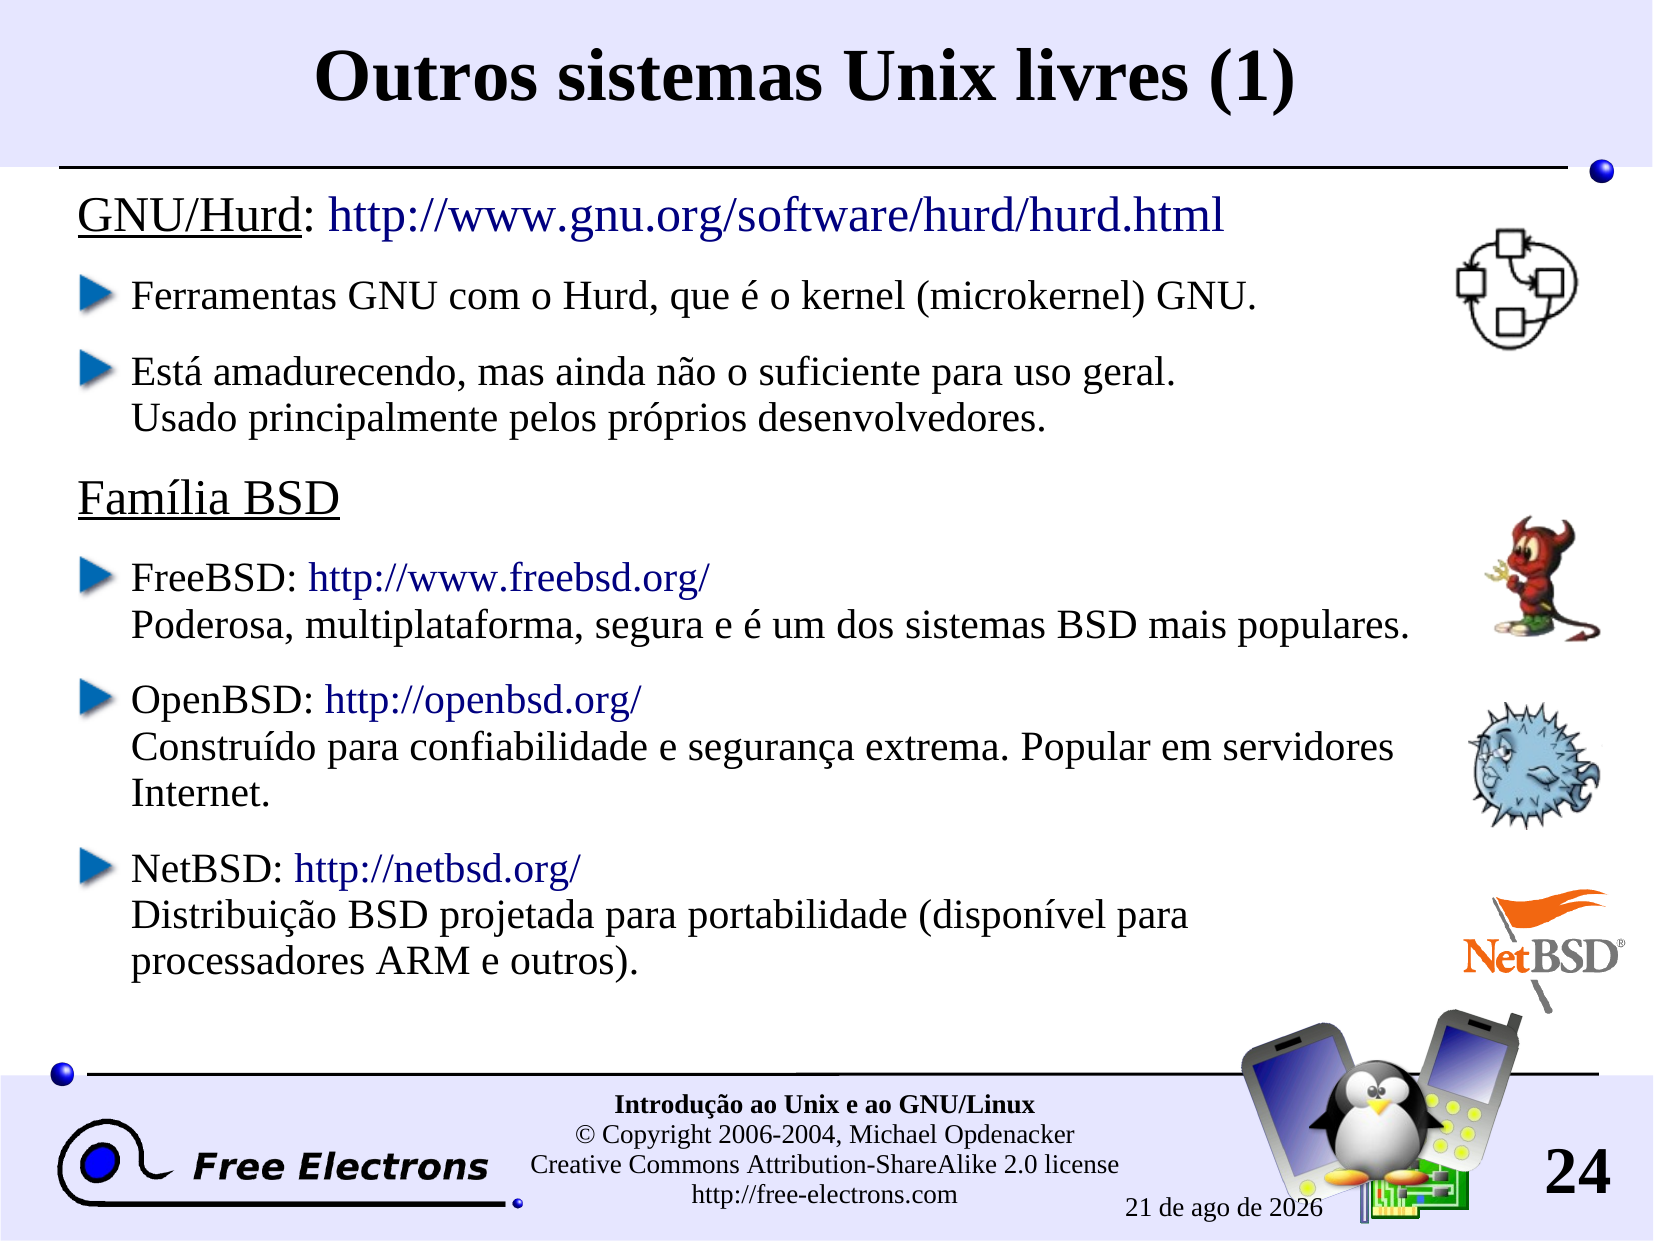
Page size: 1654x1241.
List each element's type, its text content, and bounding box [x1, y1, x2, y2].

picture [1468, 702, 1603, 830]
picture [50, 1108, 527, 1216]
picture [1448, 222, 1584, 360]
list GNU/Hurd: http://www.gnu.org/software/hurd/hurd.html Ferramentas GNU com o Hurd, que é o kernel (microkernel) GNU. Está amadurecendo, mas ainda não o suficiente para uso geral. Usado principalmente pelos próprios desenvolvedores. Família BSD FreeBSD: http://www.freebsd.org/ Poderosa, multiplataforma, segura e é um dos sistemas BSD mais populares. OpenBSD: http://openbsd.org/ Construído para confiabilidade e segurança extrema. Popular em servidores Internet. NetBSD: http://netbsd.org/ Distribuição BSD projetada para portabilidade (disponível para processadores ARM e outros). [60, 187, 1435, 1058]
picture [1228, 866, 1629, 1241]
picture [1478, 505, 1611, 657]
picture [1285, 1199, 1292, 1215]
title Outros sistemas Unix livres (1) [60, 12, 1551, 138]
